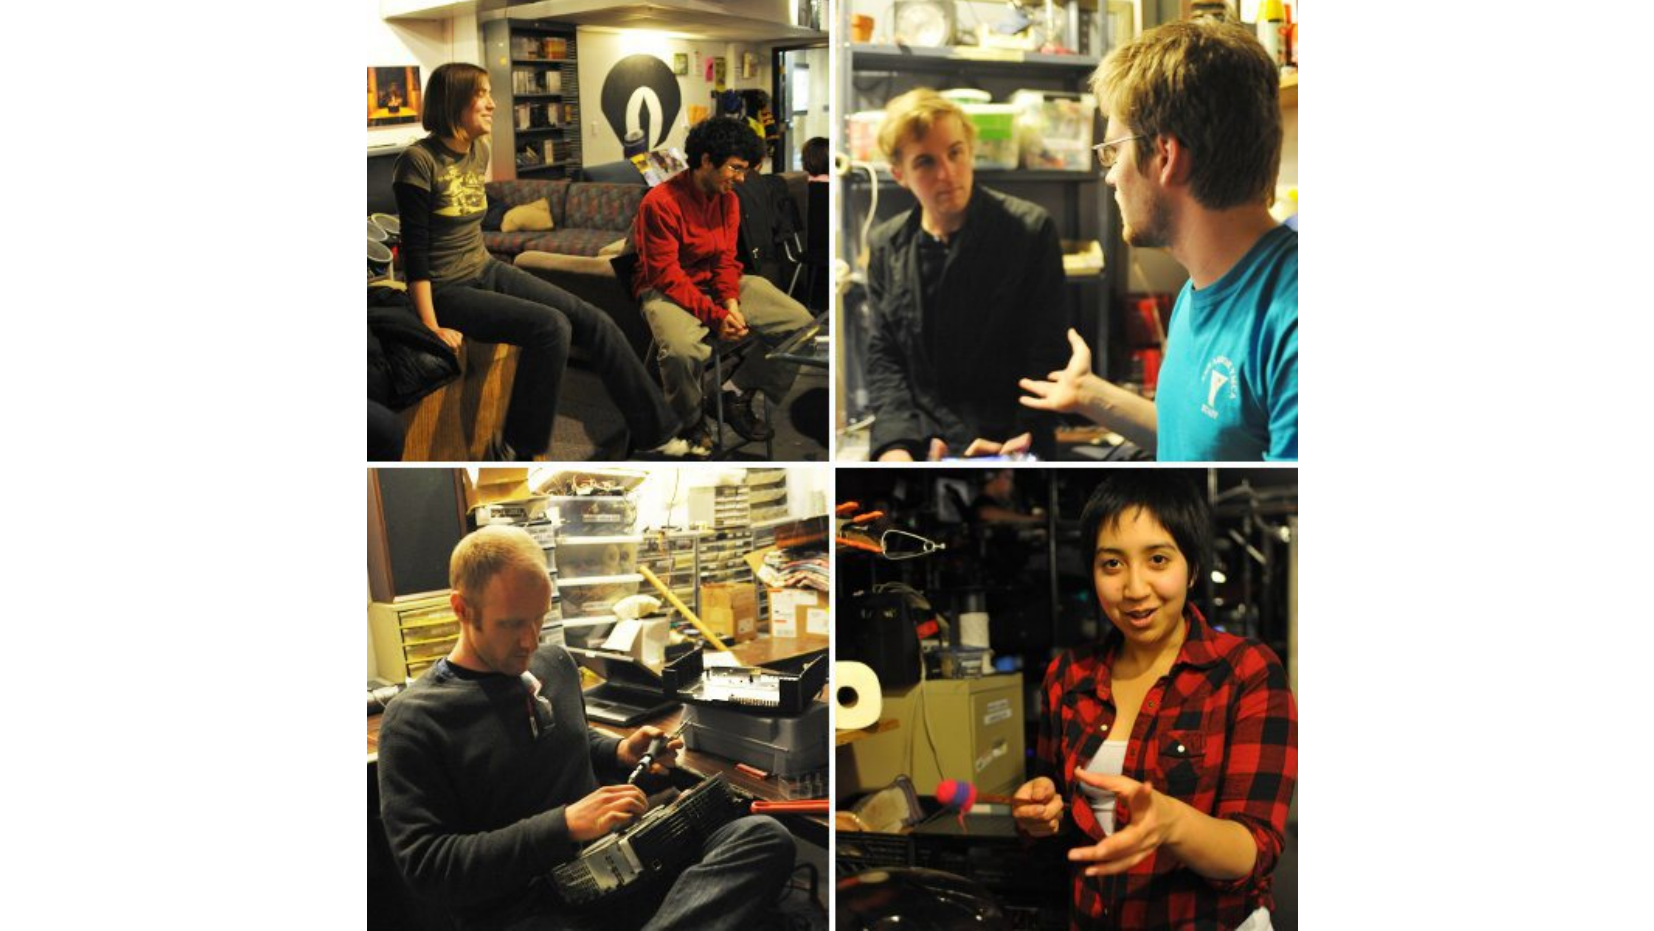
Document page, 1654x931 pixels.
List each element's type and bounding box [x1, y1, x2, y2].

picture [367, 0, 1298, 931]
